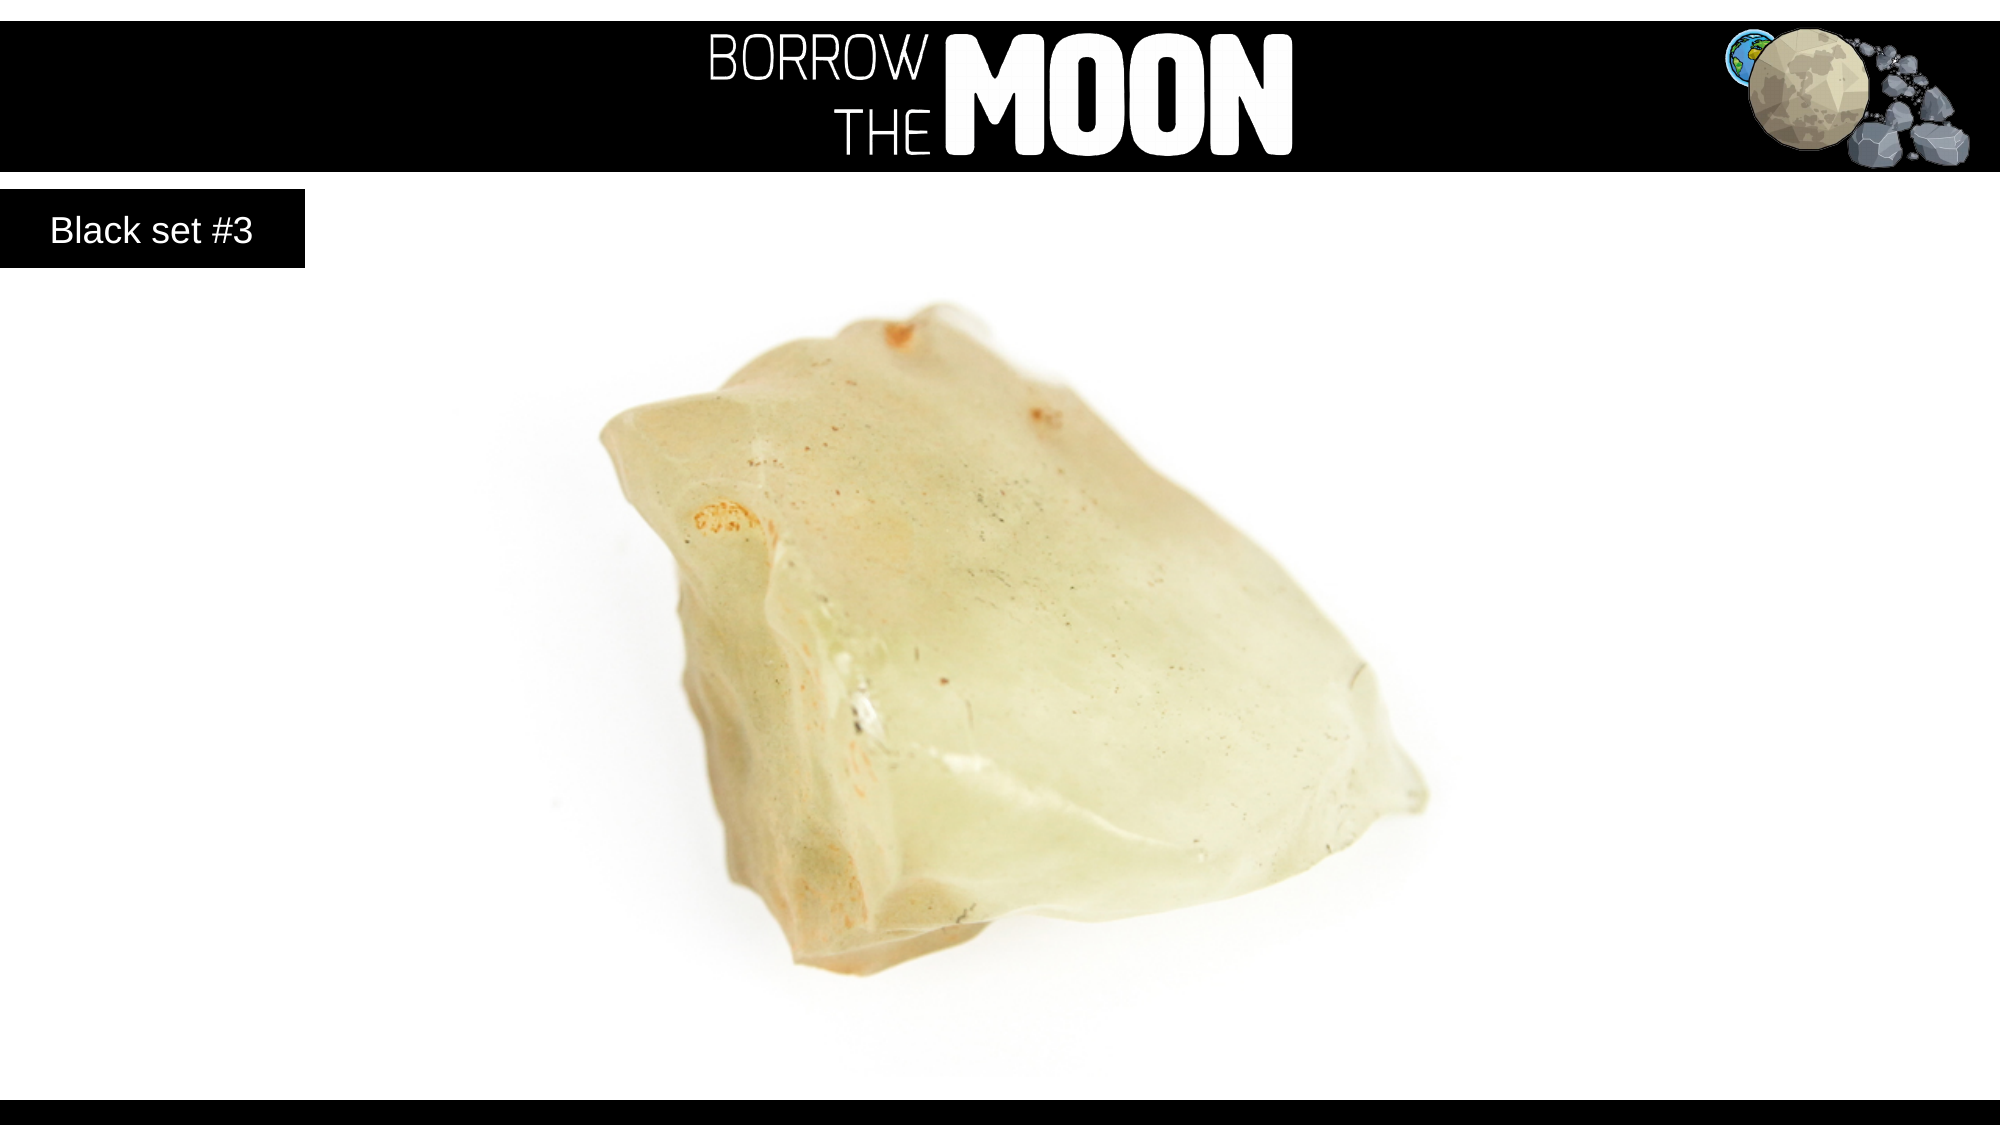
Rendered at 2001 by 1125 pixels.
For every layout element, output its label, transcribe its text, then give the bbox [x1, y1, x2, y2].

picture [337, 193, 1663, 1077]
text_box Black set #3 [0, 189, 305, 268]
